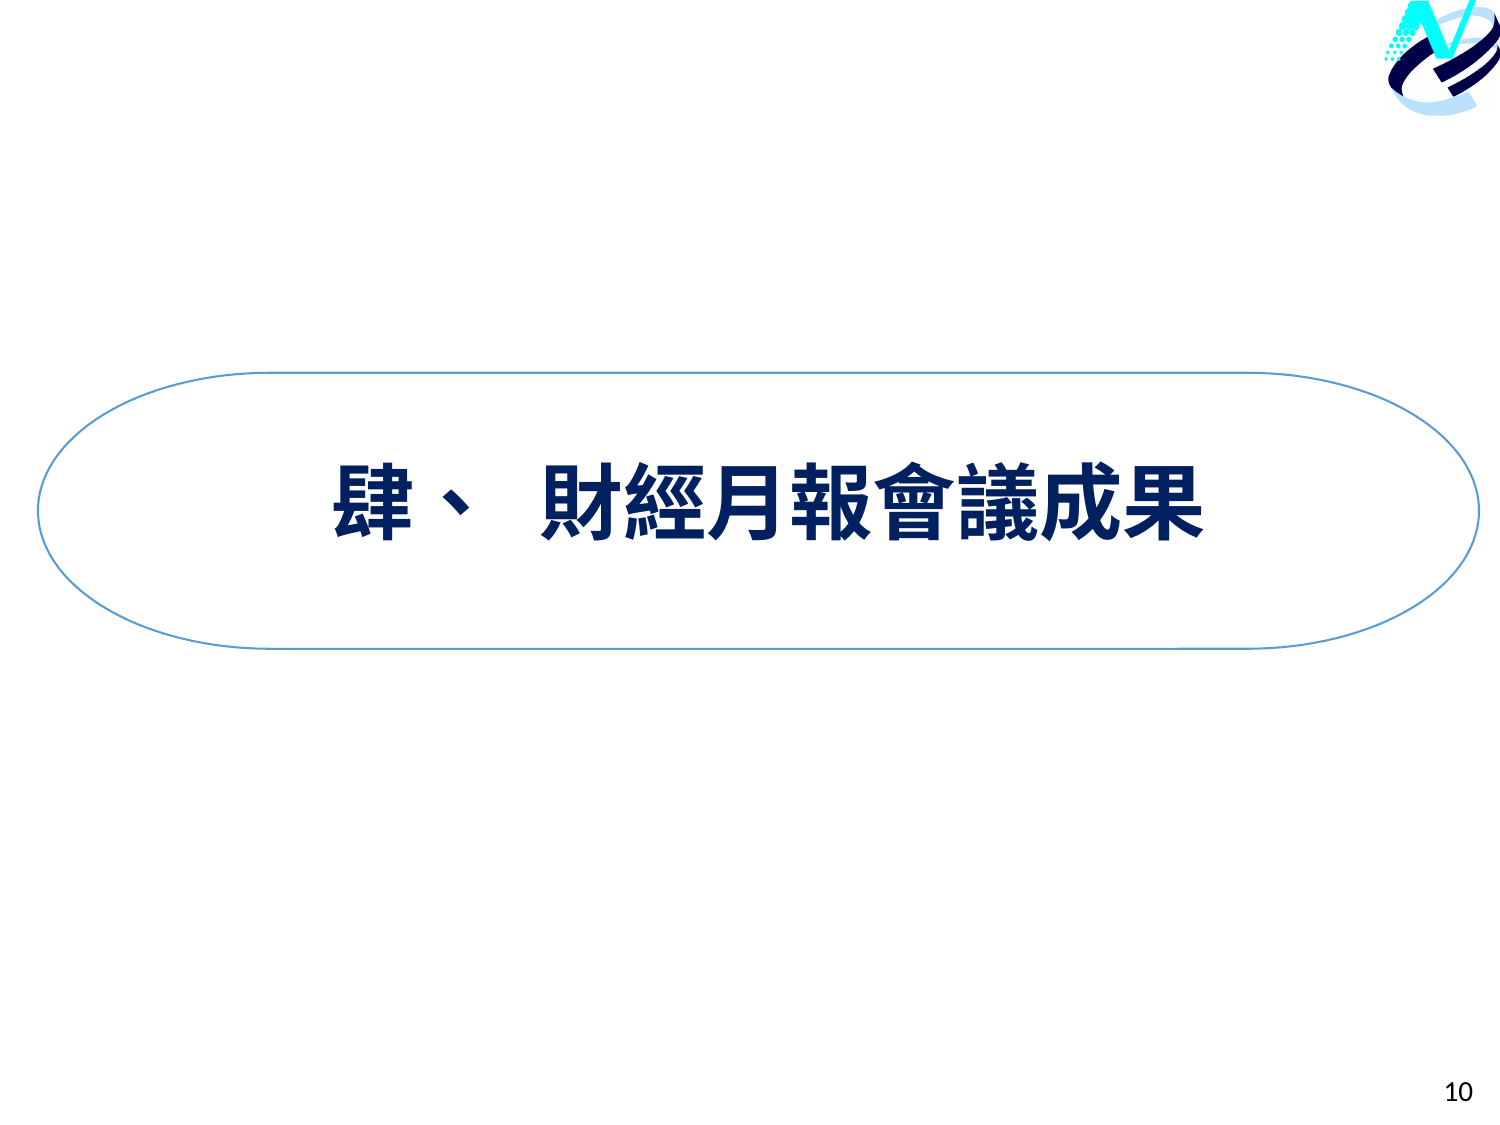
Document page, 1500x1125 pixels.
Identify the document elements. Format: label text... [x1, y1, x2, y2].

text_box [68, 372, 1449, 442]
text_box 肆、 財經月報會議成果 [37, 442, 1500, 559]
text_box [52, 559, 1465, 649]
